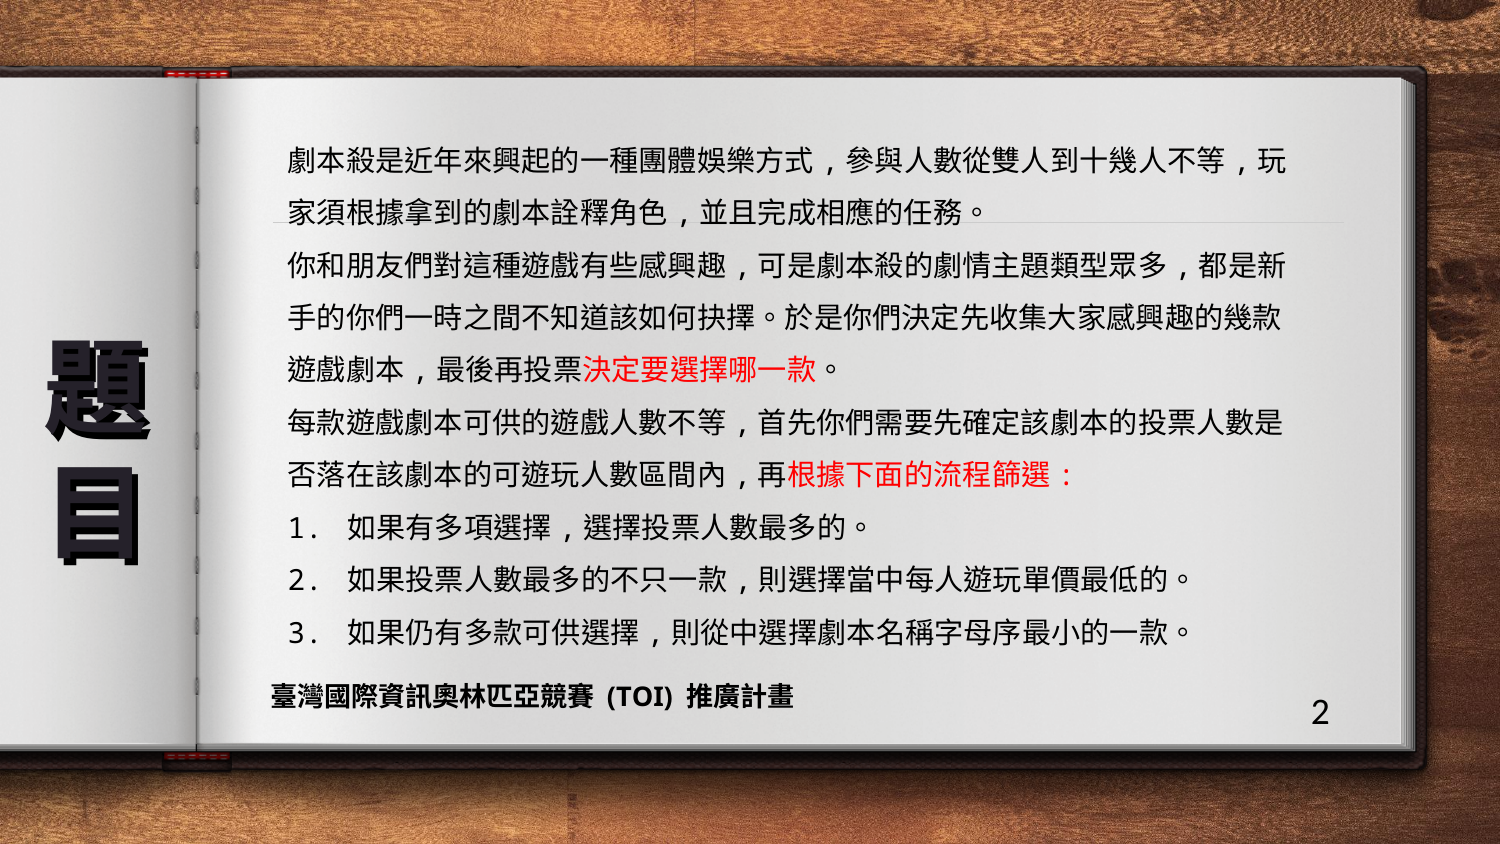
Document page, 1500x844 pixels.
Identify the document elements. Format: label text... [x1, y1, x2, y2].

title 題 目 [28, 306, 210, 552]
text_box 2 [1295, 672, 1386, 737]
text_box 劇本殺是近年來興起的一種團體娛樂方式,參與人數從雙人到十幾人不等,玩家須根據拿到的劇本詮釋角色,並且完成相應的任務。 你和朋友們對這種遊戲有些感興趣,可是劇本殺的劇情主題類型眾多,都是新手的你們一時之間不知道該如何抉擇。於是你們決定先收集大家感興趣的幾款遊戲劇本,最後再投票決定要選擇哪一款。 每款遊戲劇本可供的遊戲人數不等,首先你們需要先確定該劇本的投票人數是否落在該劇本的可遊玩人數區間內,再根據下面的流程篩選: 1. 如果有多項選擇,選擇投票人數最多的。 2. 如果投票人數最多的不只一款,則選擇當中每人遊玩單價最低的。 3. 如果仍有多款可供選擇,則從中選擇劇本名稱字母序最小的一款。 [273, 117, 1307, 656]
